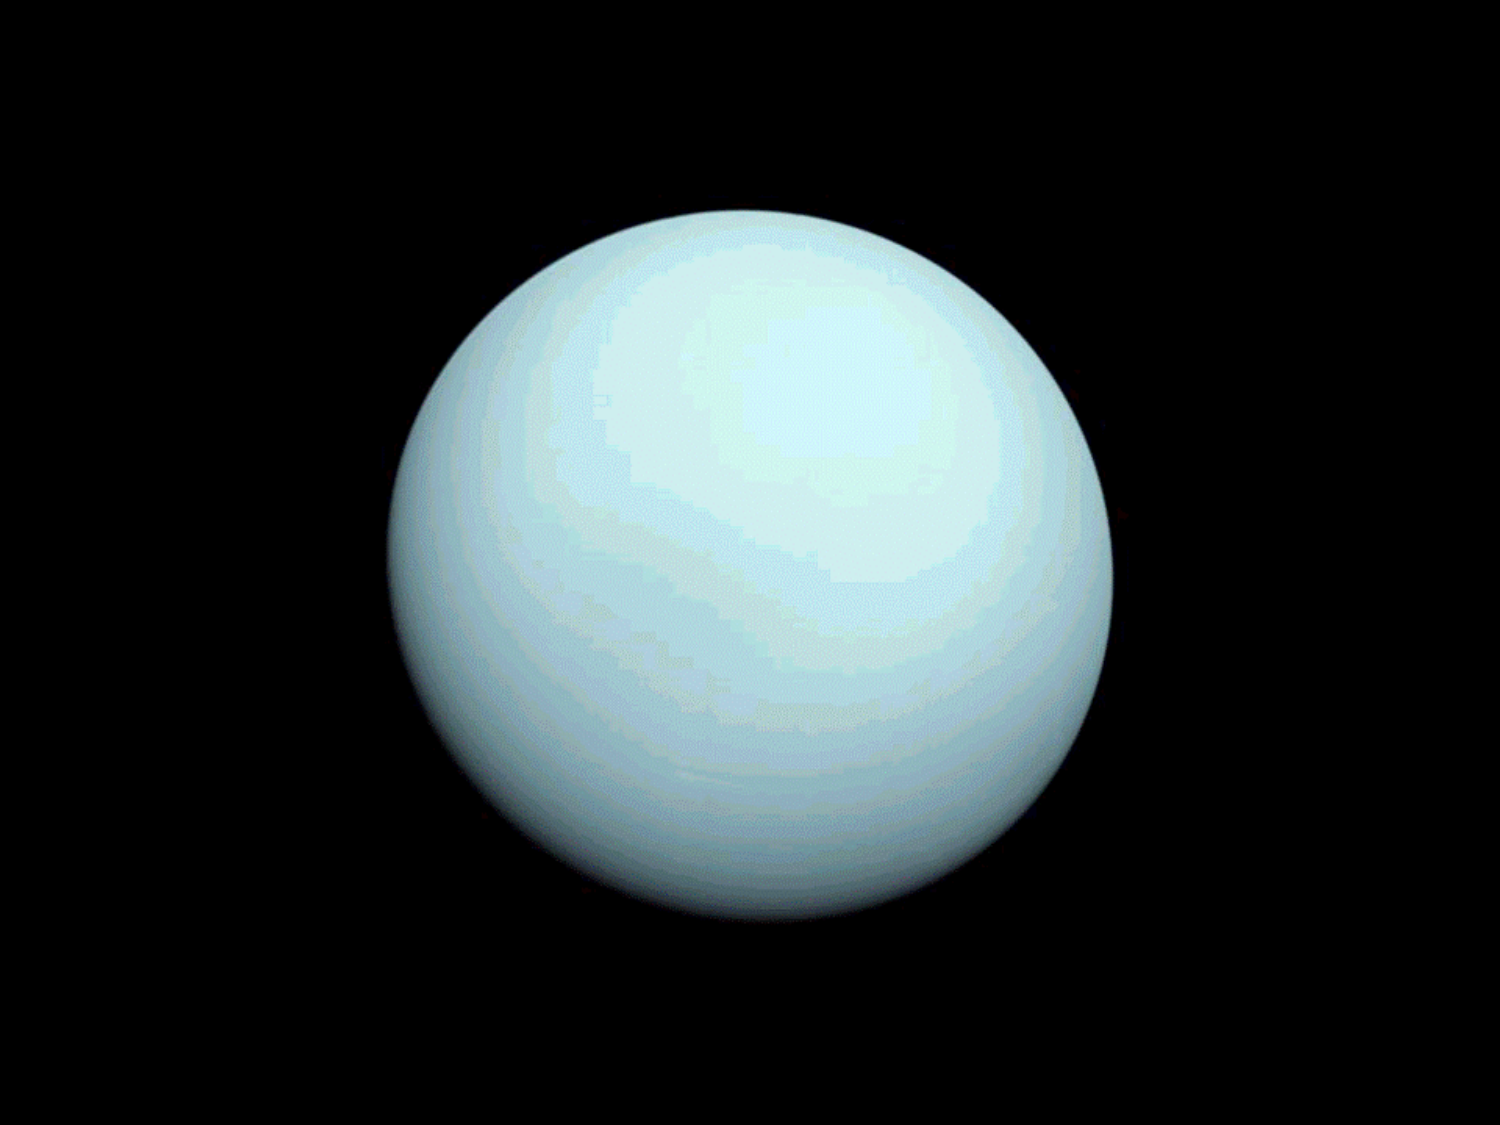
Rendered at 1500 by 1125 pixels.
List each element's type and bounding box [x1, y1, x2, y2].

picture [307, 123, 1193, 1002]
